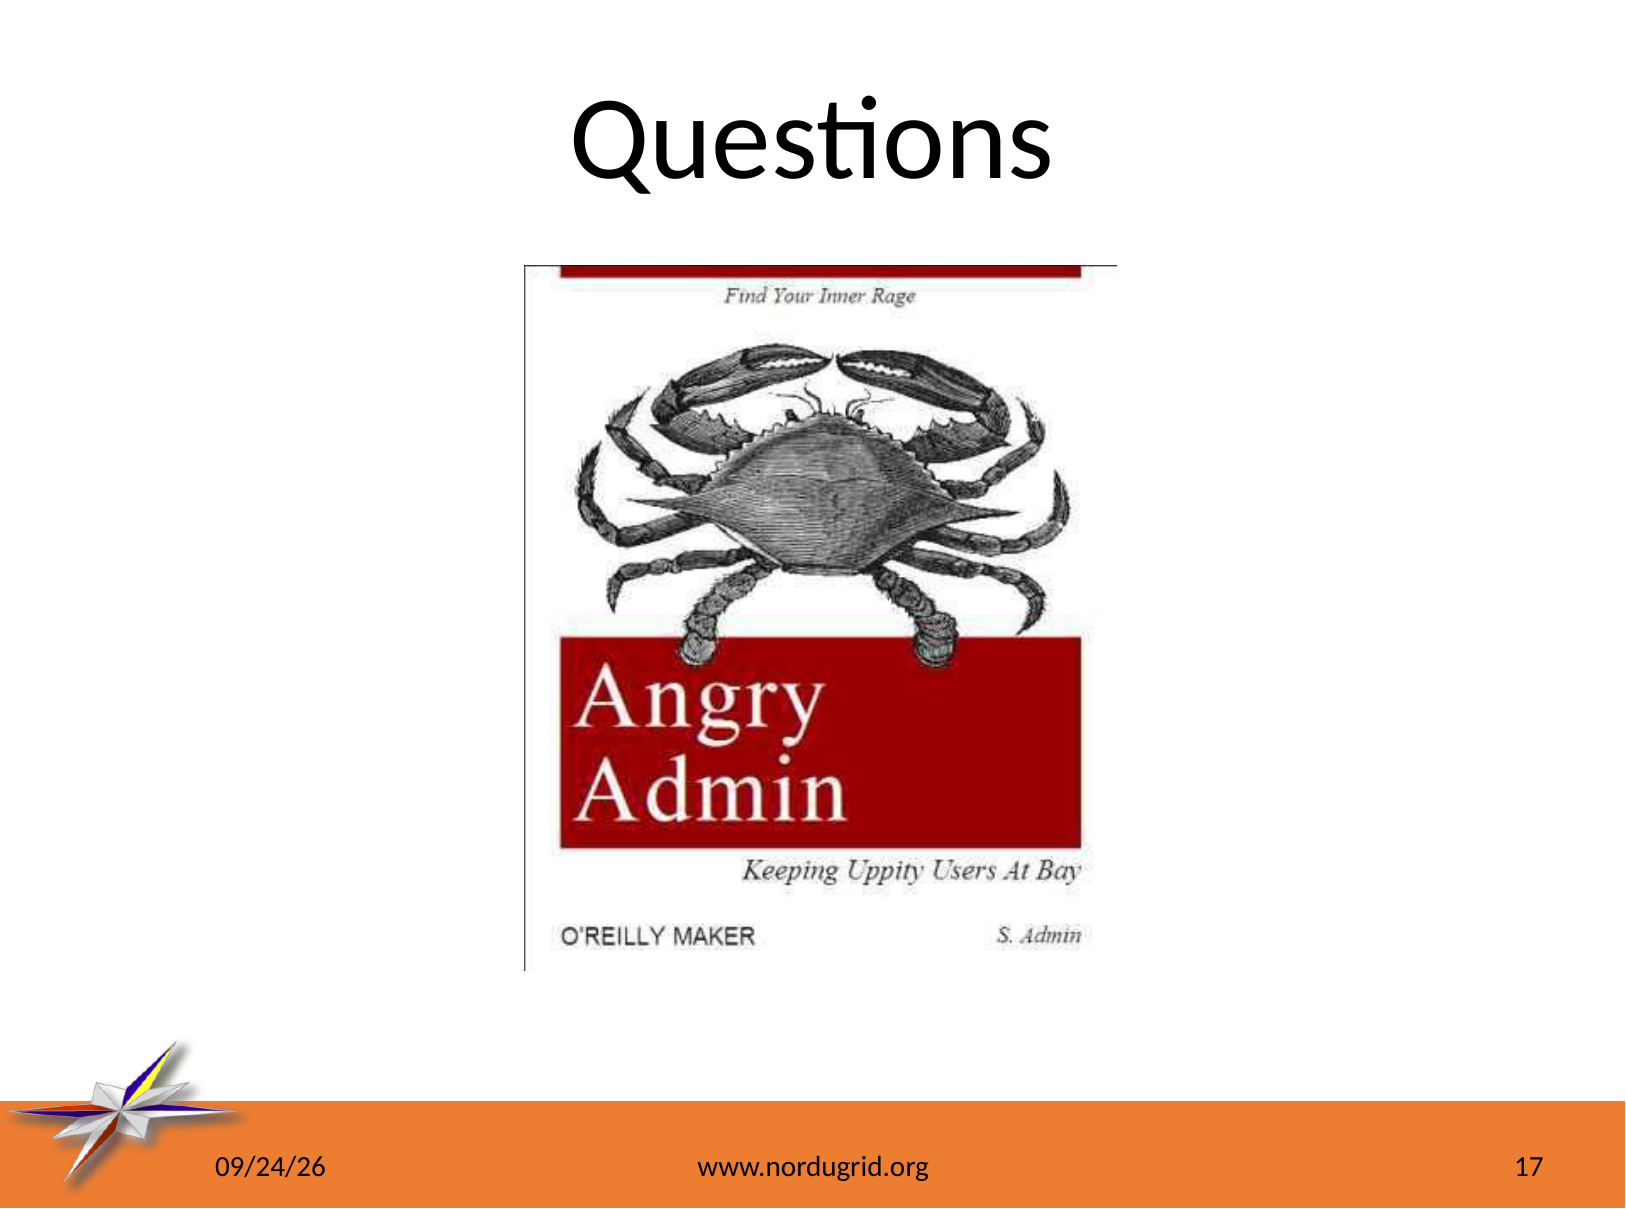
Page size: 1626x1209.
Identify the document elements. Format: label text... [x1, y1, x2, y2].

picture [524, 265, 1117, 971]
picture [0, 1032, 258, 1203]
title Questions [81, 48, 1544, 250]
